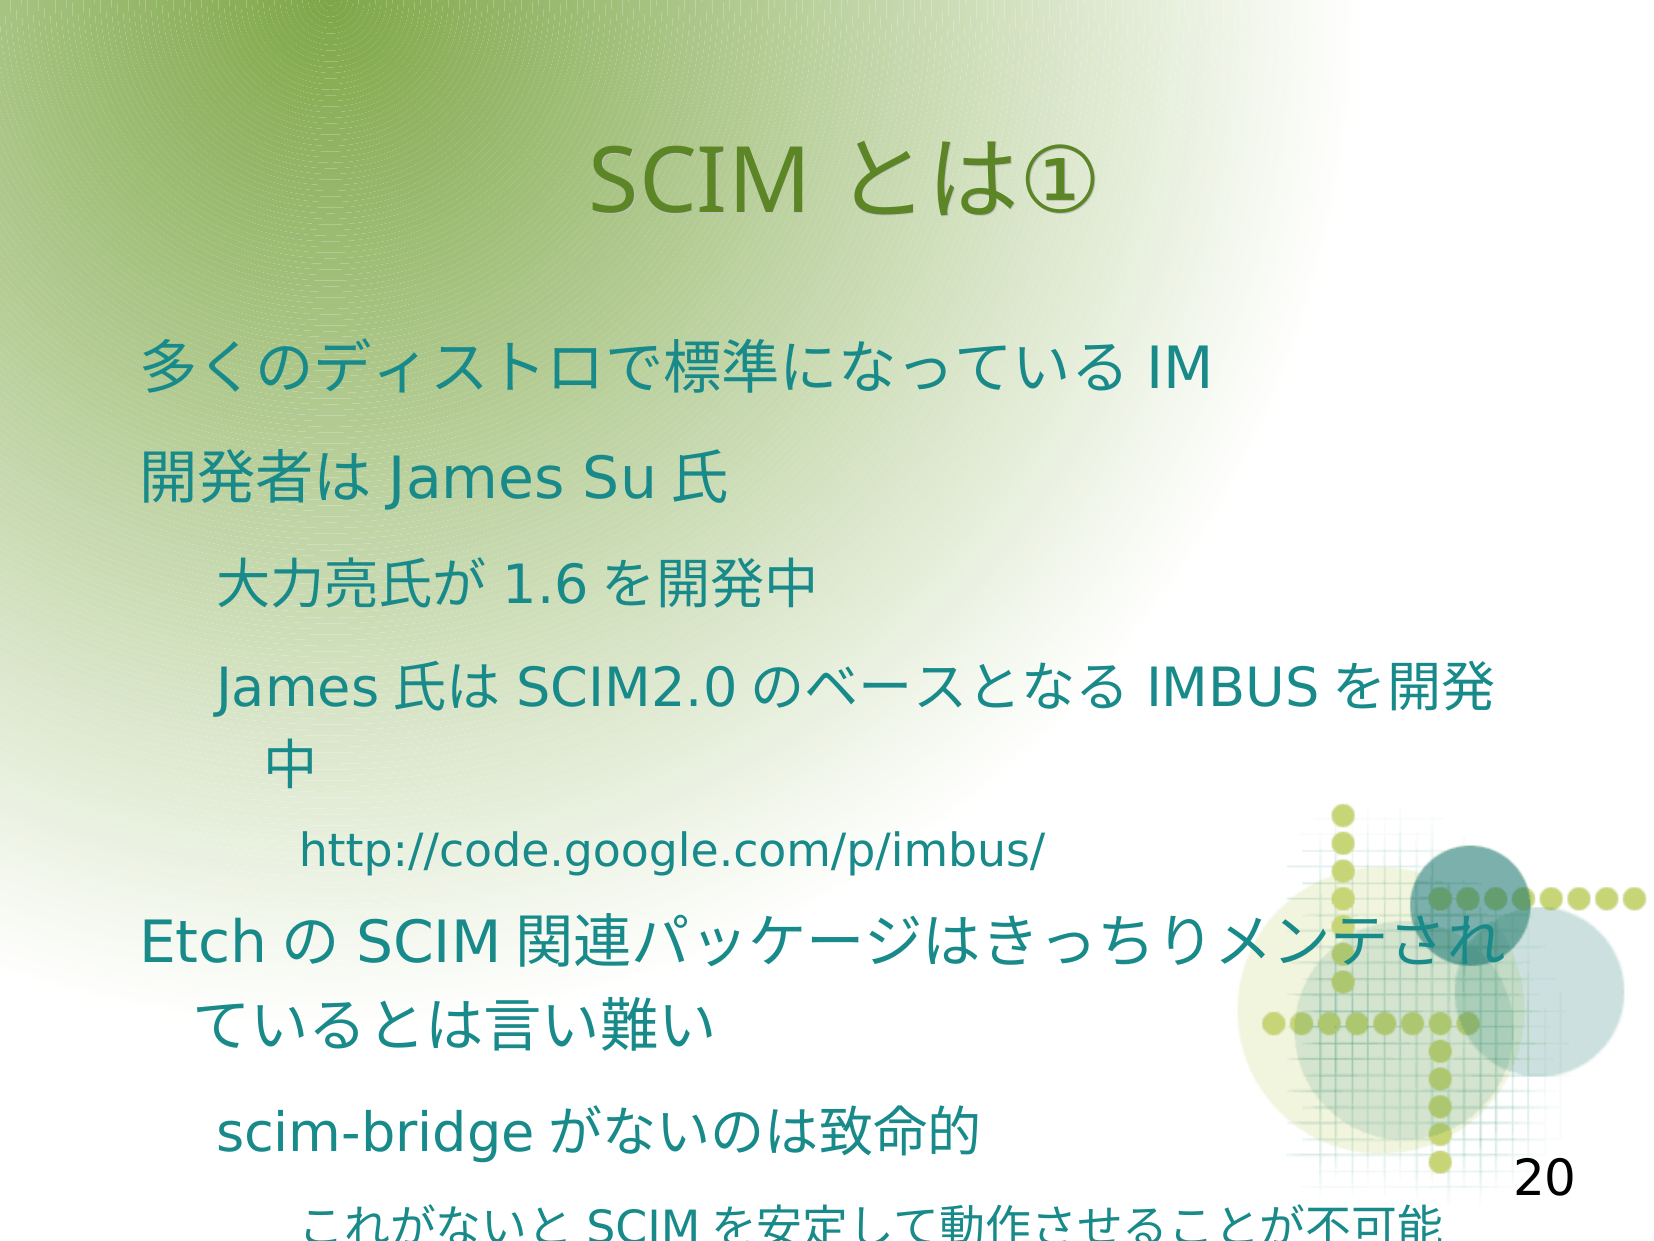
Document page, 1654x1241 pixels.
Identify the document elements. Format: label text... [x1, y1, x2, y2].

list 多くのディストロで標準になっているIM 開発者はJames Su氏 大力亮氏が1.6を開発中 James氏はSCIM2.0のベースとなるIMBUSを開発中 http://code.google.com/p/imbus/ EtchのSCIM関連パッケージはきっちりメンテされているとは言い難い scim-bridgeがないのは致命的 これがないとSCIMを安定して動作させることが不可能 →Etchでは使用しない方がいい [121, 321, 1534, 1193]
picture [1224, 792, 1654, 1211]
title SCIMとは① [121, 73, 1534, 281]
